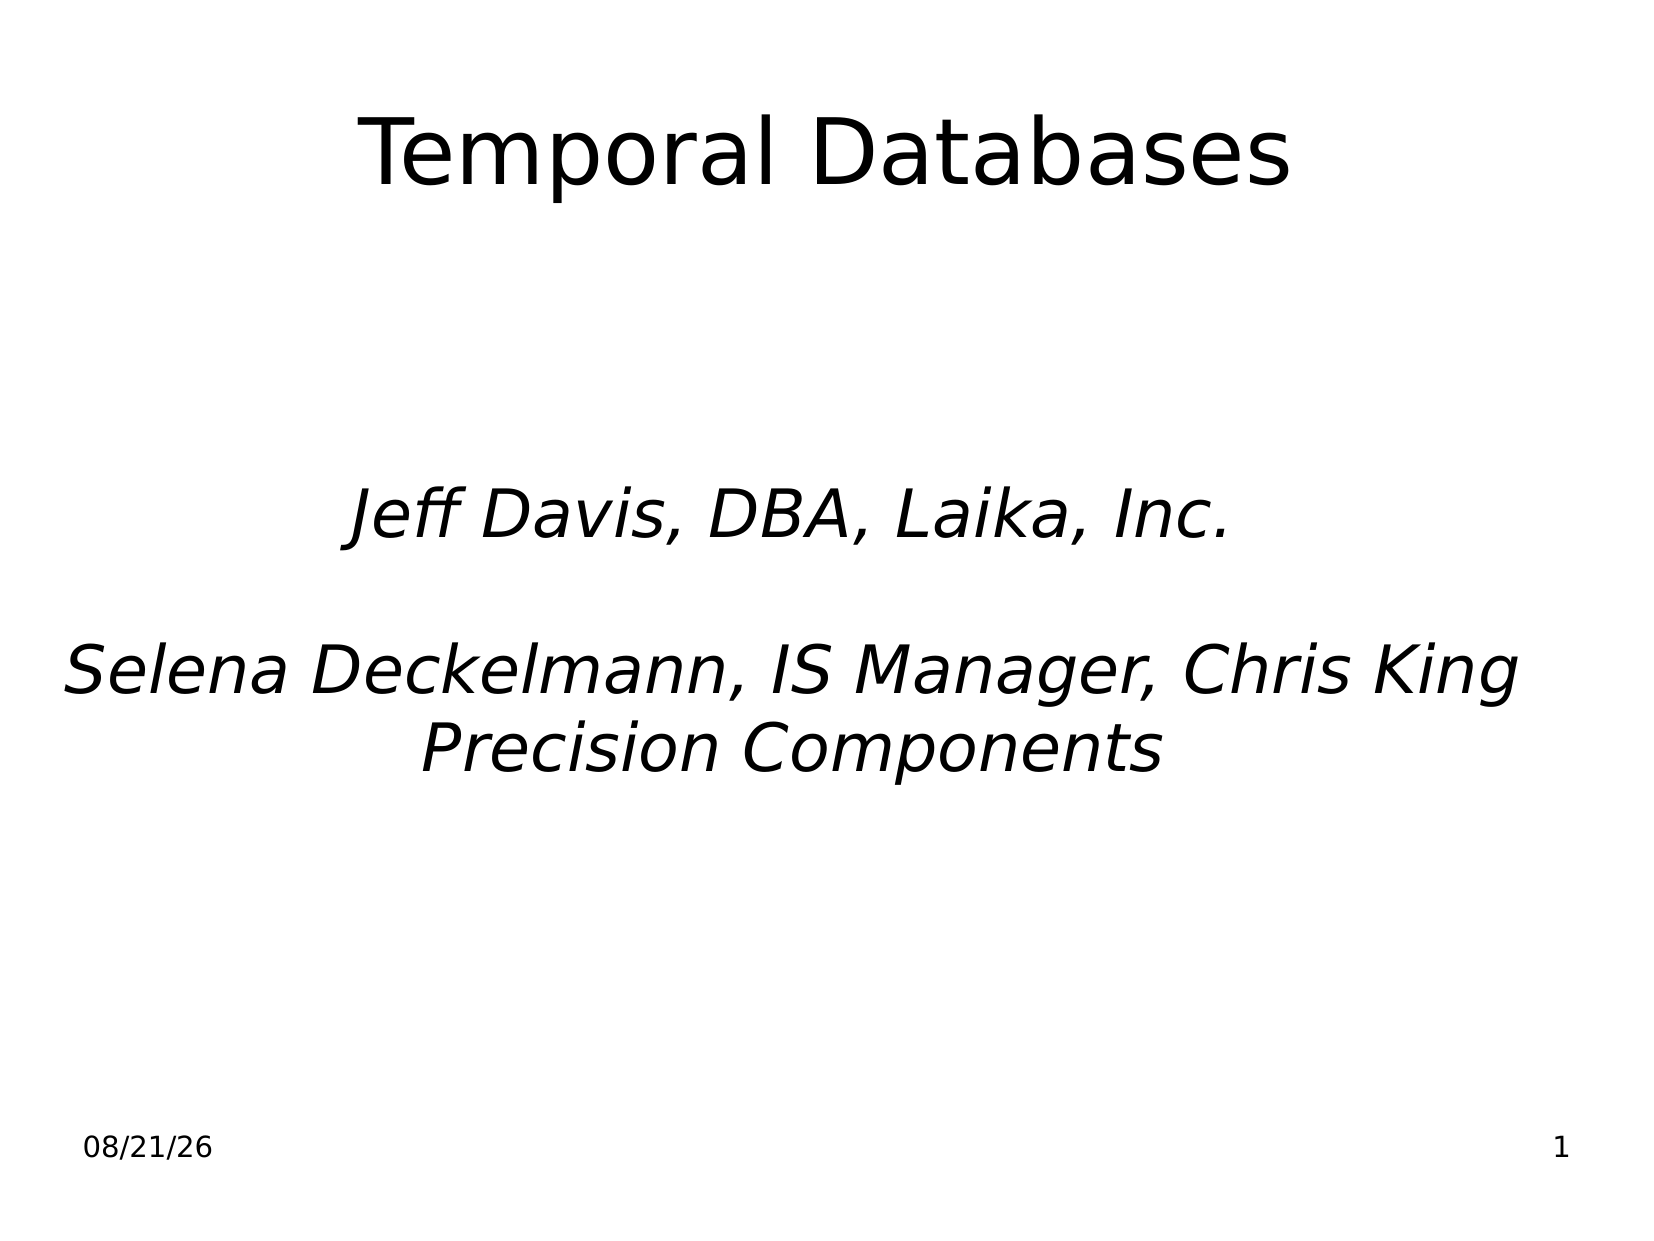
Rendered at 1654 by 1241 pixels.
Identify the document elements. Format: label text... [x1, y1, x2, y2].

title Temporal Databases [82, 49, 1571, 257]
subtitle Jeff Davis, DBA, Laika, Inc. Selena Deckelmann, IS Manager, Chris King Precision Components [49, 300, 1538, 1119]
